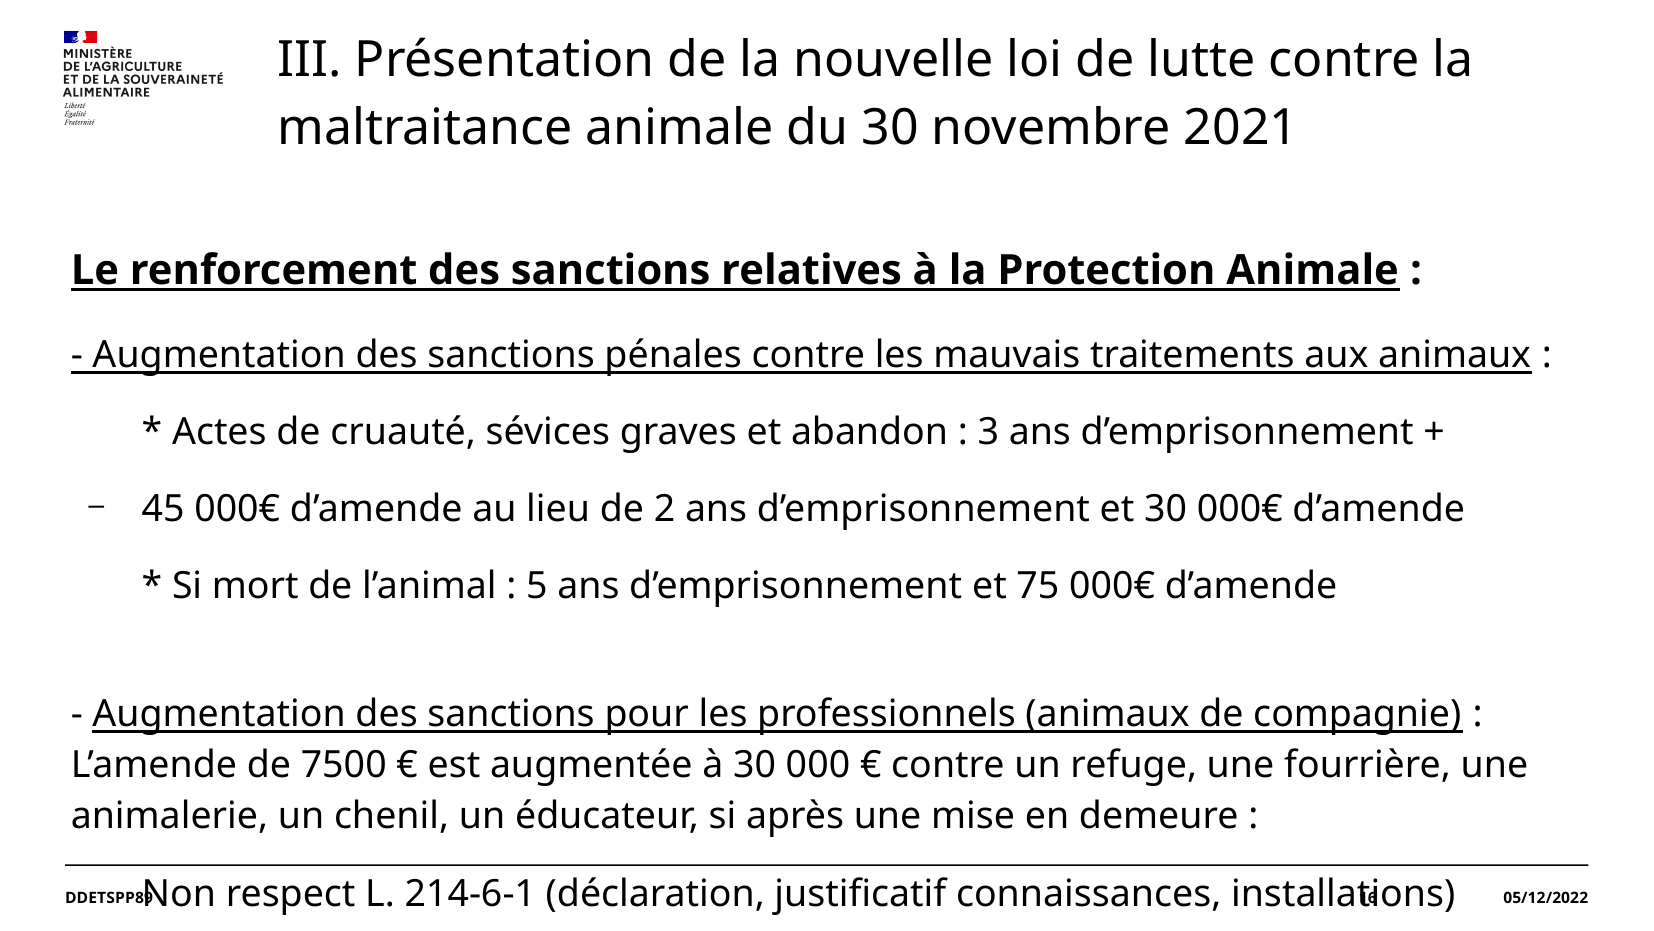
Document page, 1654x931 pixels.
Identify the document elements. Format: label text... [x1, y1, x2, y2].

list Le renforcement des sanctions relatives à la Protection Animale : - Augmentation des sanctions pénales contre les mauvais traitements aux animaux : * Actes de cruauté, sévices graves et abandon : 3 ans d’emprisonnement + 45 000€ d’amende au lieu de 2 ans d’emprisonnement et 30 000€ d’amende * Si mort de l’animal : 5 ans d’emprisonnement et 75 000€ d’amende - Augmentation des sanctions pour les professionnels (animaux de compagnie) : L’amende de 7500 € est augmentée à 30 000 € contre un refuge, une fourrière, une animalerie, un chenil, un éducateur, si après une mise en demeure : Non respect L. 214-6-1 (déclaration, justificatif connaissances, installations) [0, 206, 1654, 931]
title III. Présentation de la nouvelle loi de lutte contre la maltraitance animale du 30 novembre 2021 [206, 5, 1654, 178]
picture [52, 19, 206, 136]
